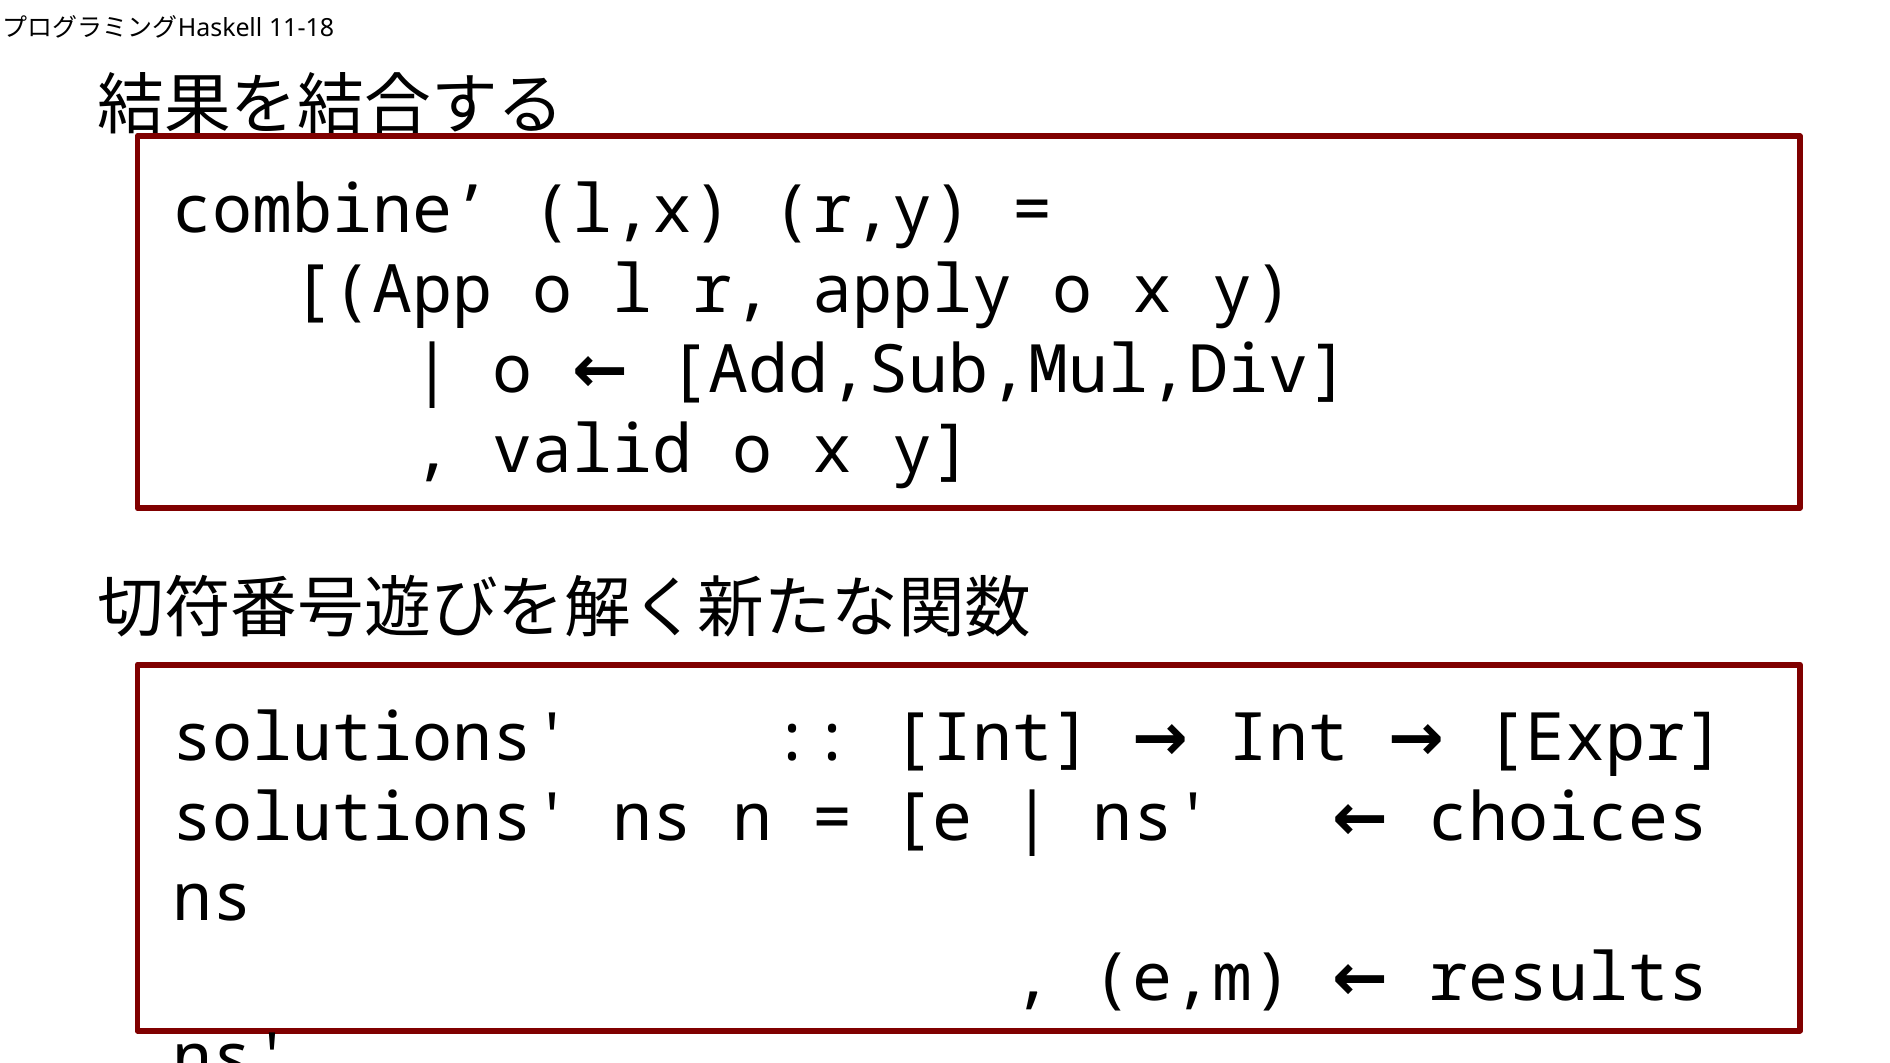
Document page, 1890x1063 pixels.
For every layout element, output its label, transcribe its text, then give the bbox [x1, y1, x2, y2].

list 結果を結合する [94, 47, 1796, 123]
text_box combine’ (l,x) (r,y) = [(App o l r, apply o x y) | o ← [Add,Sub,Mul,Div] , valid o x y] [137, 136, 1800, 508]
text_box solutions' :: [Int] → Int → [Expr] solutions' ns n = [e | ns' ← choices ns , (e,m) ← results ns' , m == n] [137, 664, 1800, 1031]
list 切符番号遊びを解く新たな関数 [94, 551, 1796, 626]
